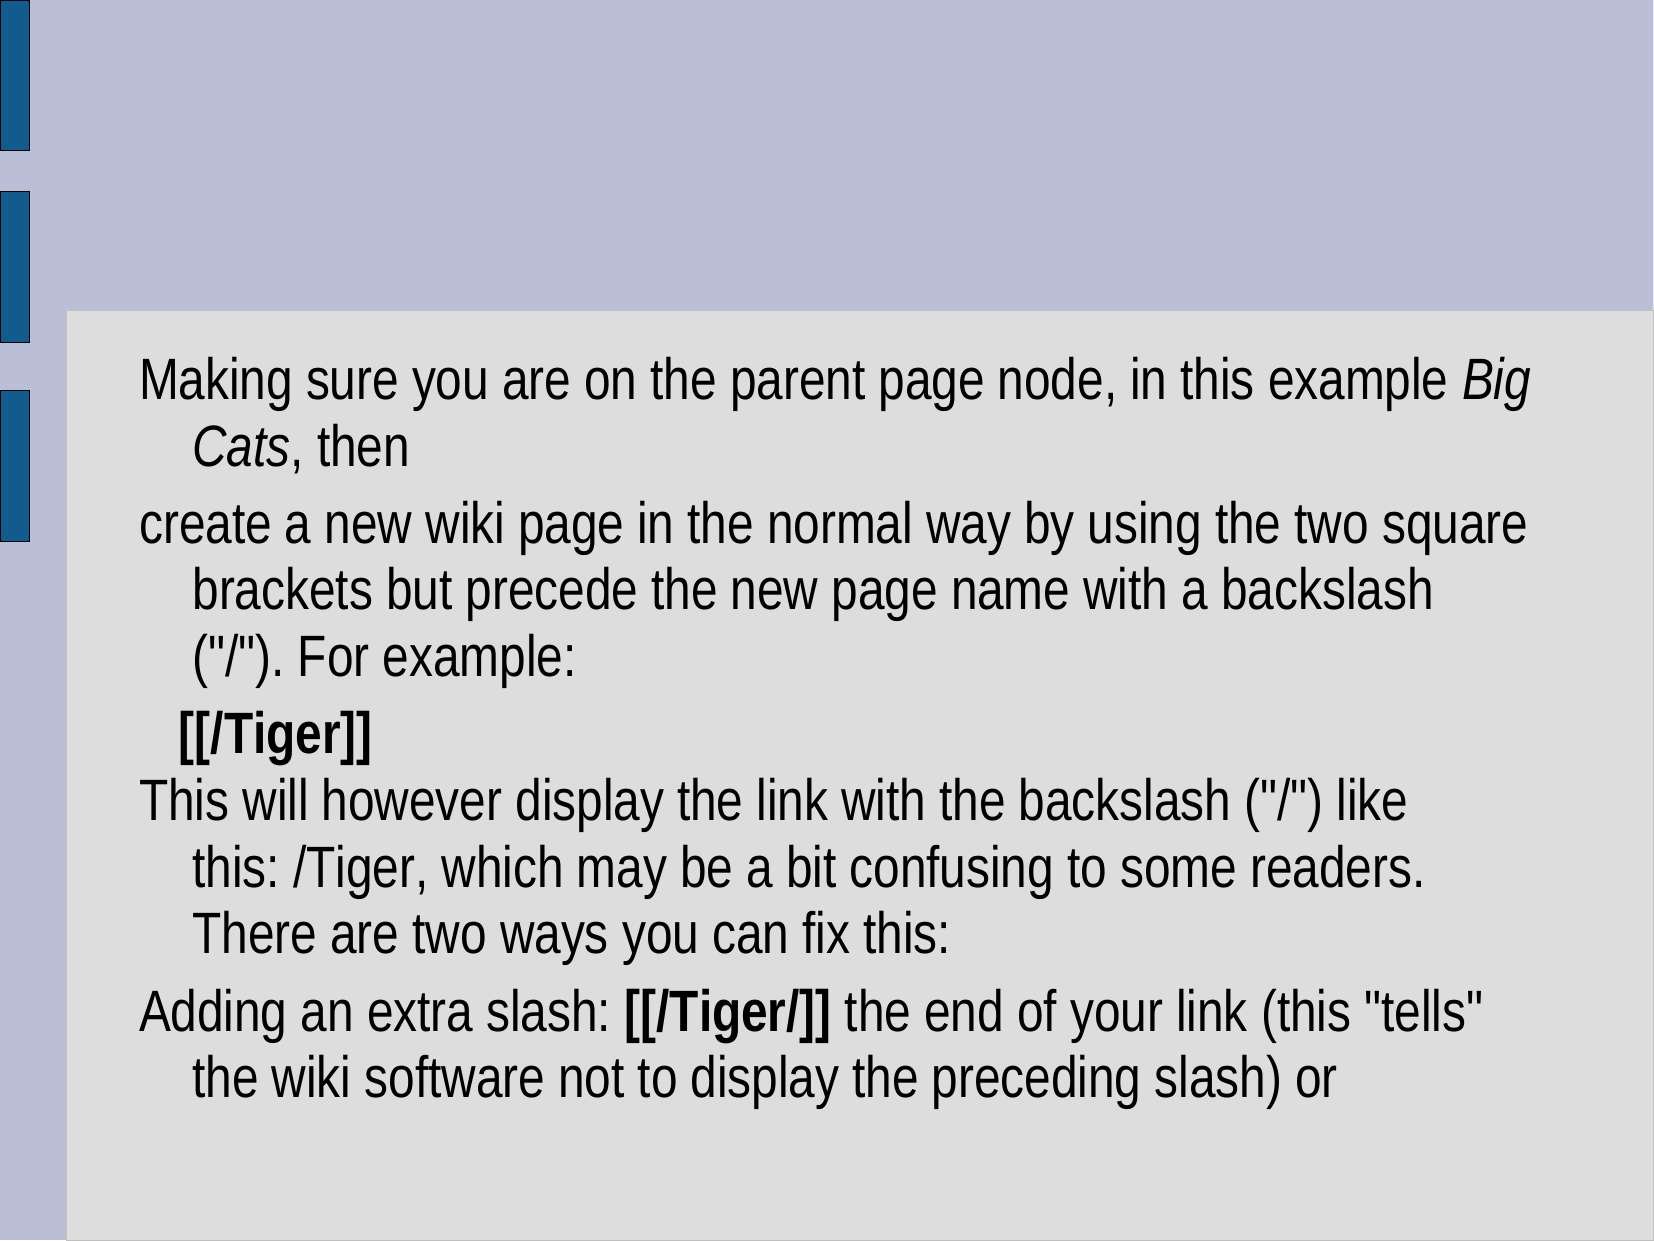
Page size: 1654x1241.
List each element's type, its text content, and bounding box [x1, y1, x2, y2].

list Making sure you are on the parent page node, in this example Big Cats, then create a new wiki page in the normal way by using the two square brackets but precede the new page name with a backslash ("/"). For example: [[/Tiger]] This will however display the link with the backslash ("/") like this: /Tiger, which may be a bit confusing to some readers. There are two ways you can fix this: Adding an extra slash: [[/Tiger/]] the end of your link (this "tells" the wiki software not to display the preceding slash) or [121, 344, 1534, 1127]
